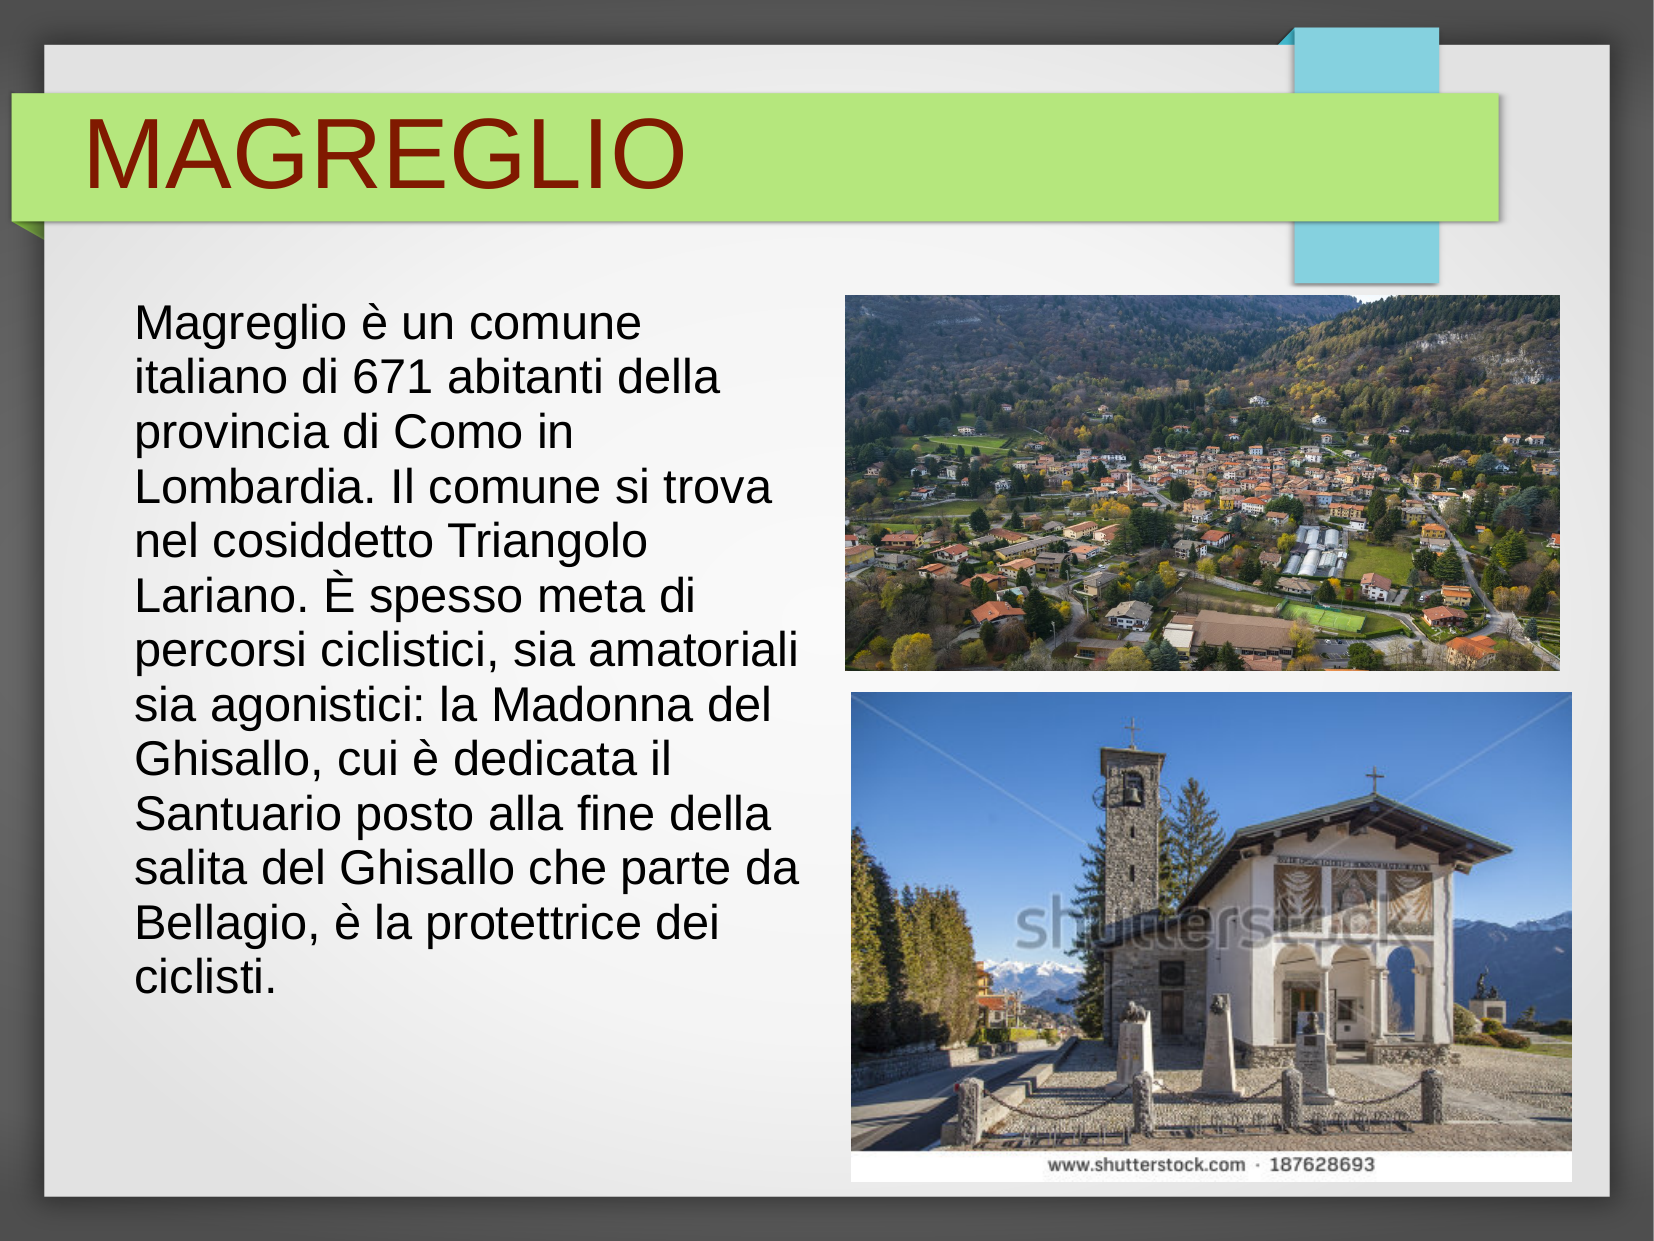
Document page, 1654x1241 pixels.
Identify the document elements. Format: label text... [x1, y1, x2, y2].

picture [0, 0, 1654, 1241]
list Magreglio è un comune italiano di 671 abitanti della provincia di Como in Lombardia. Il comune si trova nel cosiddetto Triangolo Lariano. È spesso meta di percorsi ciclistici, sia amatoriali sia agonistici: la Madonna del Ghisallo, cui è dedicata il Santuario posto alla fine della salita del Ghisallo che parte da Bellagio, è la protettrice dei ciclisti. [82, 295, 809, 1015]
title MAGREGLIO [82, 94, 1264, 213]
